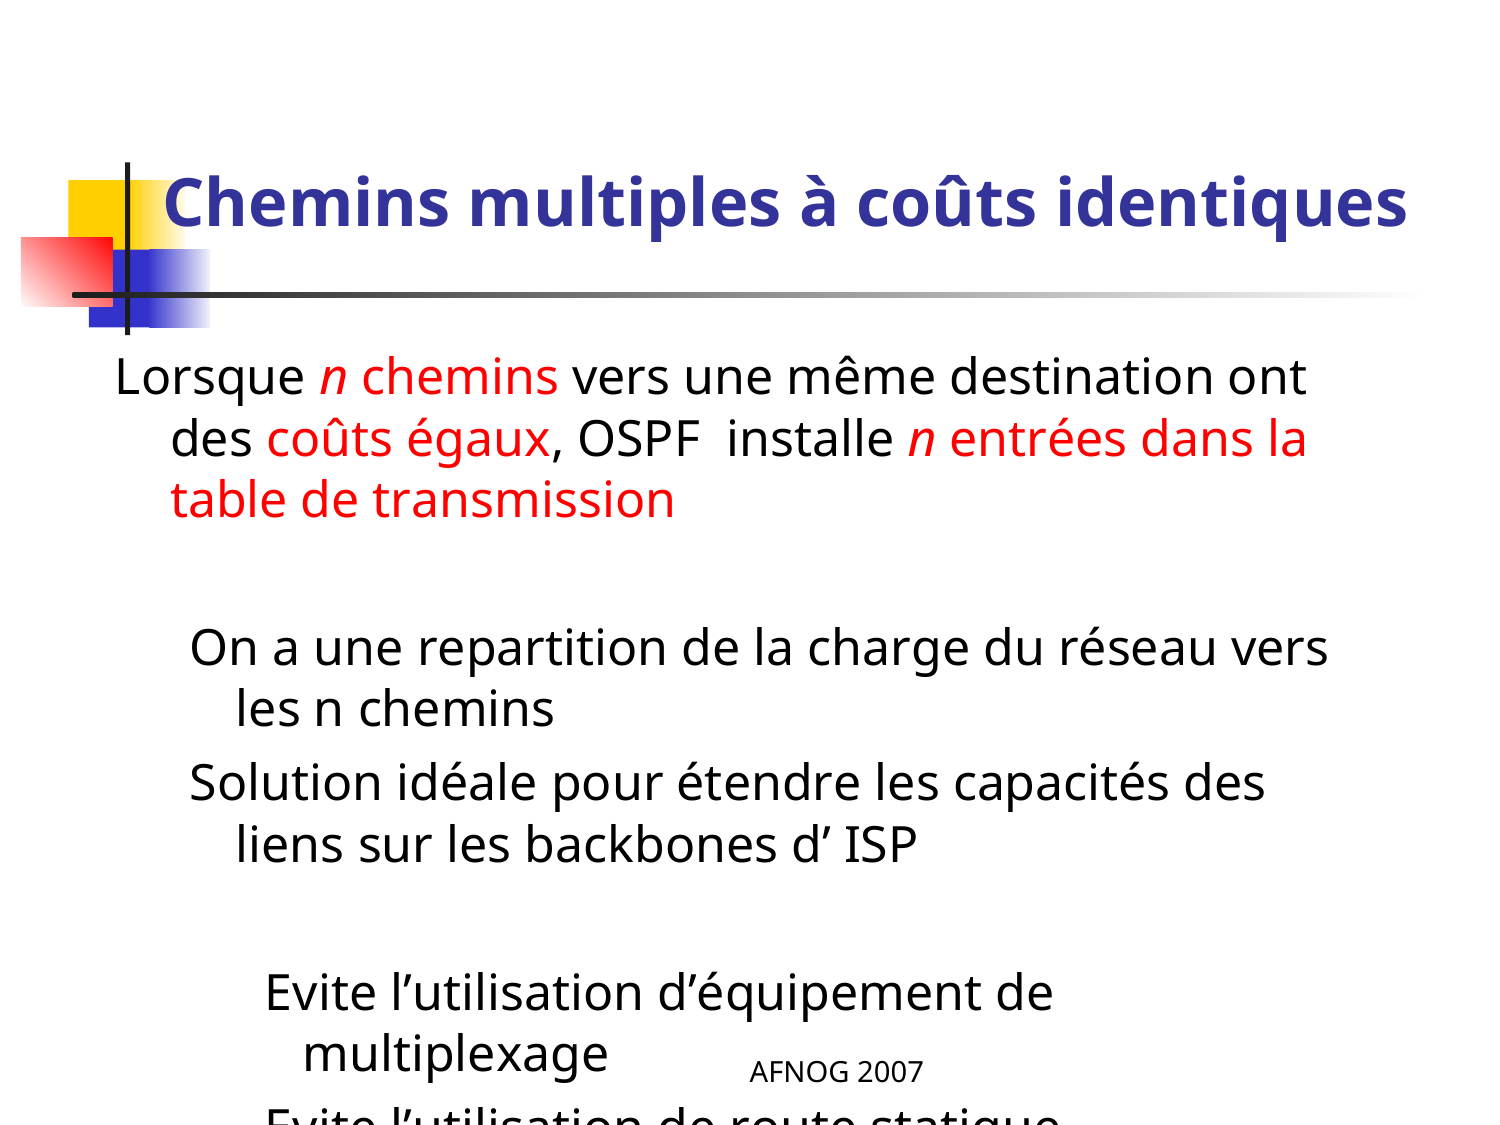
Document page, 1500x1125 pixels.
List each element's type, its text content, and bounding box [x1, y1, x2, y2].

list Lorsque n chemins vers une même destination ont des coûts égaux, OSPF installe n entrées dans la table de transmission On a une repartition de la charge du réseau vers les n chemins Solution idéale pour étendre les capacités des liens sur les backbones d’ ISP Evite l’utilisation d’équipement de multiplexage Evite l’utilisation de route statique [100, 338, 1376, 1071]
title Chemins multiples à coûts identiques [147, 78, 1427, 254]
